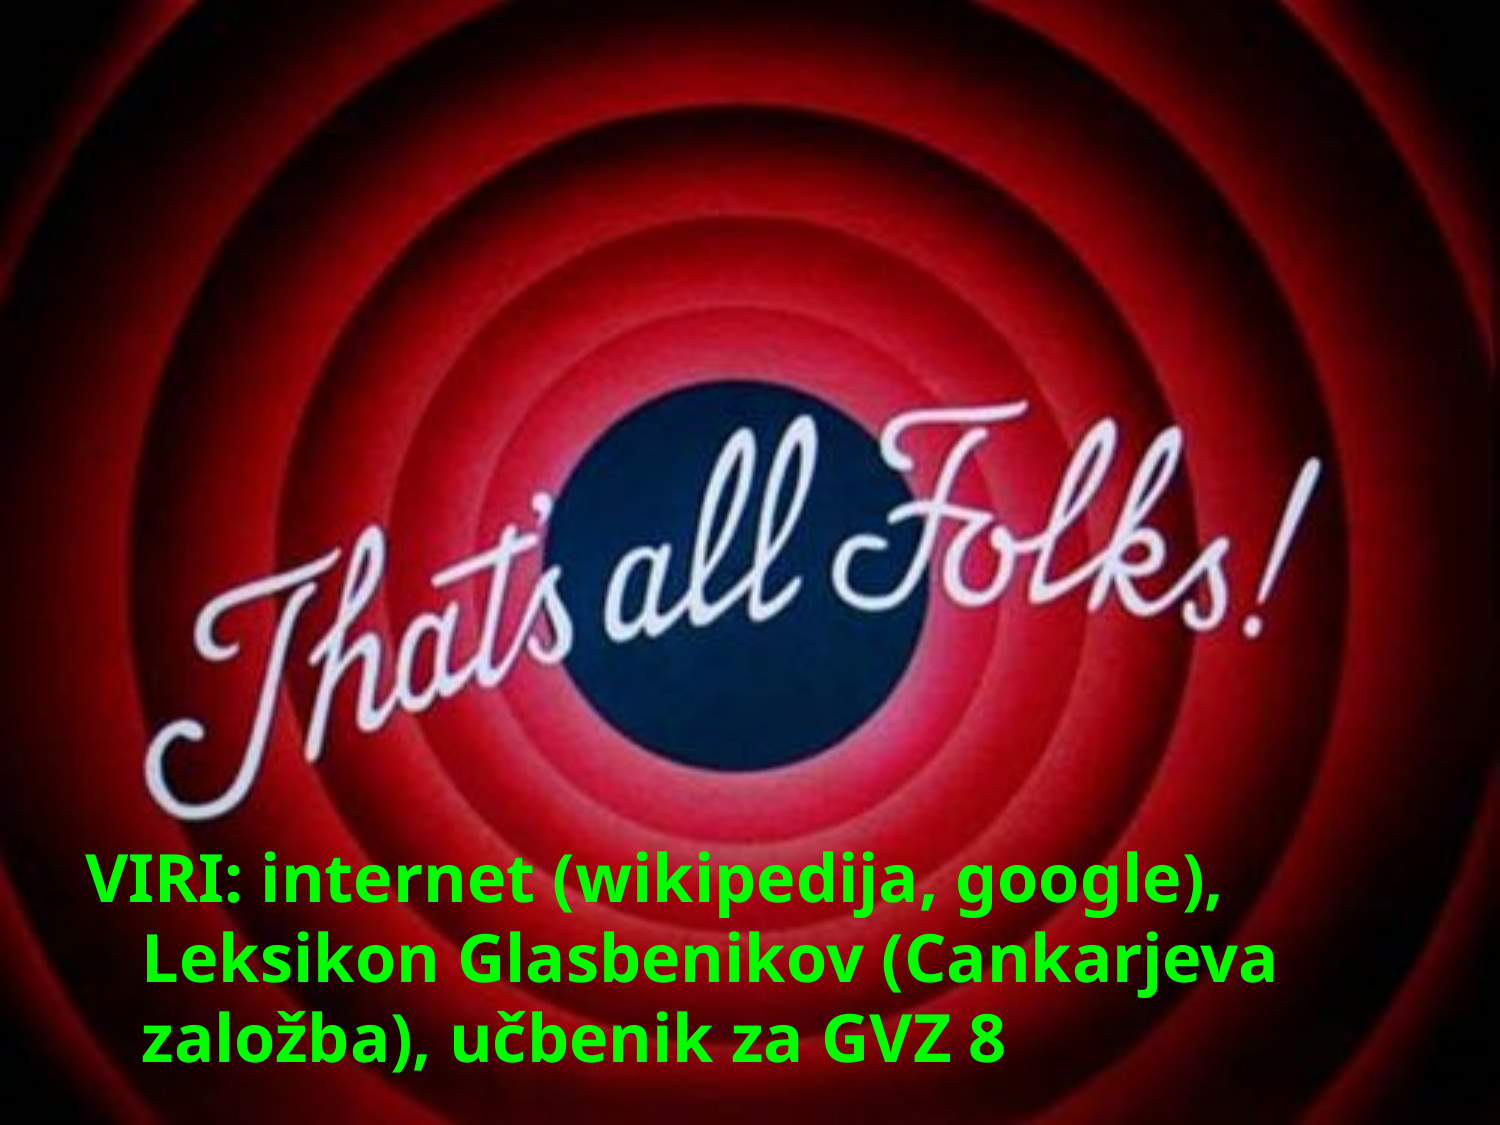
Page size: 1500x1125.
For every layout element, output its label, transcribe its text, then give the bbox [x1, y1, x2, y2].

list VIRI: internet (wikipedija, google), Leksikon Glasbenikov (Cankarjeva založba), učbenik za GVZ 8 [70, 82, 1421, 1125]
picture [0, 0, 1500, 1125]
